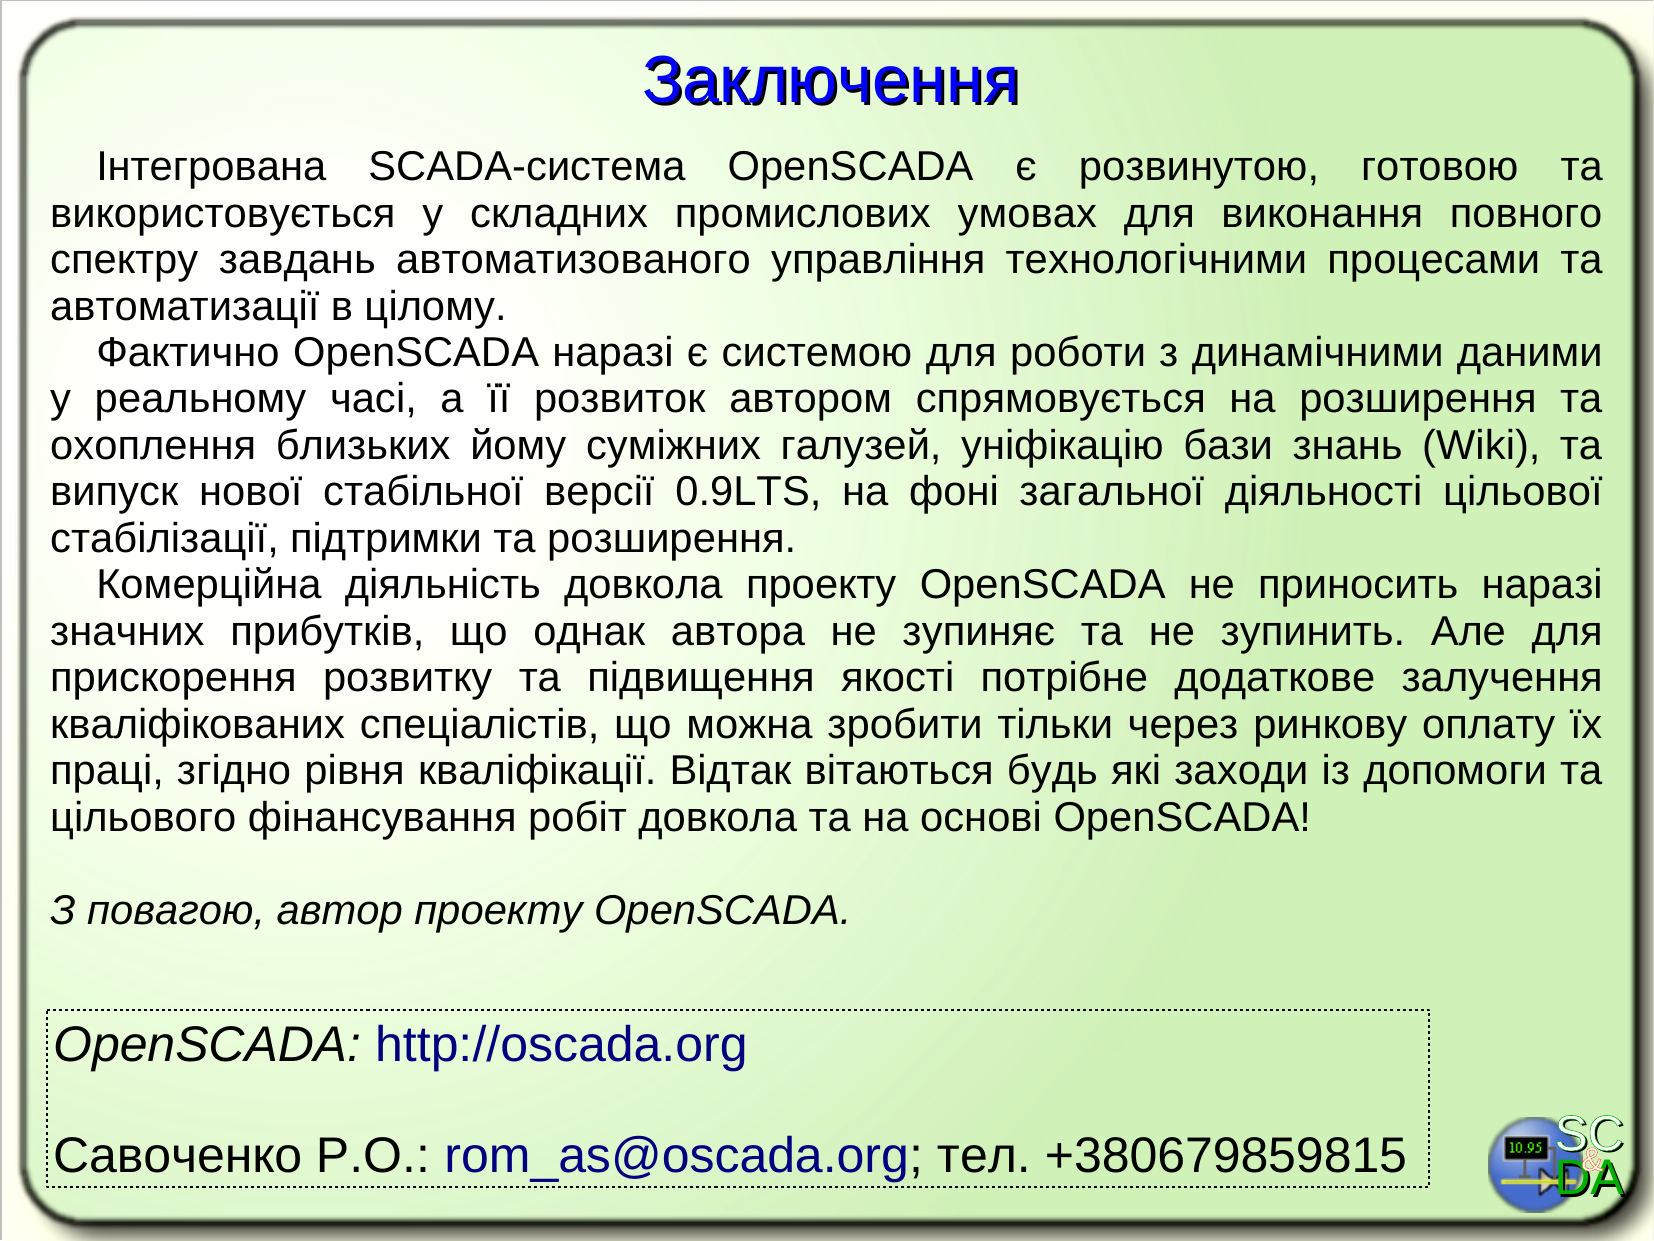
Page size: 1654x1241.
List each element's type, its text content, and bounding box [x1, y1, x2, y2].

picture [1488, 1117, 1583, 1213]
title Заключення [44, 21, 1619, 126]
text_box Інтегрована SCADA-система OpenSCADA є розвинутою, готовою та використовується у складних промислових умовах для виконання повного спектру завдань автоматизованого управління технологічними процесами та автоматизації в цілому. Фактично OpenSCADA наразі є системою для роботи з динамічними даними у реальному часі, а її розвиток автором спрямовується на розширення та охоплення близьких йому суміжних галузей, уніфікацію бази знань (Wiki), та випуск нової стабільної версії 0.9LTS, на фоні загальної діяльності цільової стабілізації, підтримки та розширення. Комерційна діяльність довкола проекту OpenSCADA не приносить наразі значних прибутків, що однак автора не зупиняє та не зупинить. Але для прискорення розвитку та підвищення якості потрібне додаткове залучення кваліфікованих спеціалістів, що можна зробити тільки через ринкову оплату їх праці, згідно рівня кваліфікації. Відтак вітаються будь які заходи із допомоги та цільового фінансування робіт довкола та на основі OpenSCADA! З повагою, автор проекту OpenSCADA. [35, 135, 1619, 941]
text_box OpenSCADA: http://oscada.org Савоченко Р.О.: rom_as@oscada.org; тел. +380679859815 [47, 1009, 1430, 1188]
picture [1564, 1121, 1583, 1133]
picture [1565, 1166, 1583, 1190]
